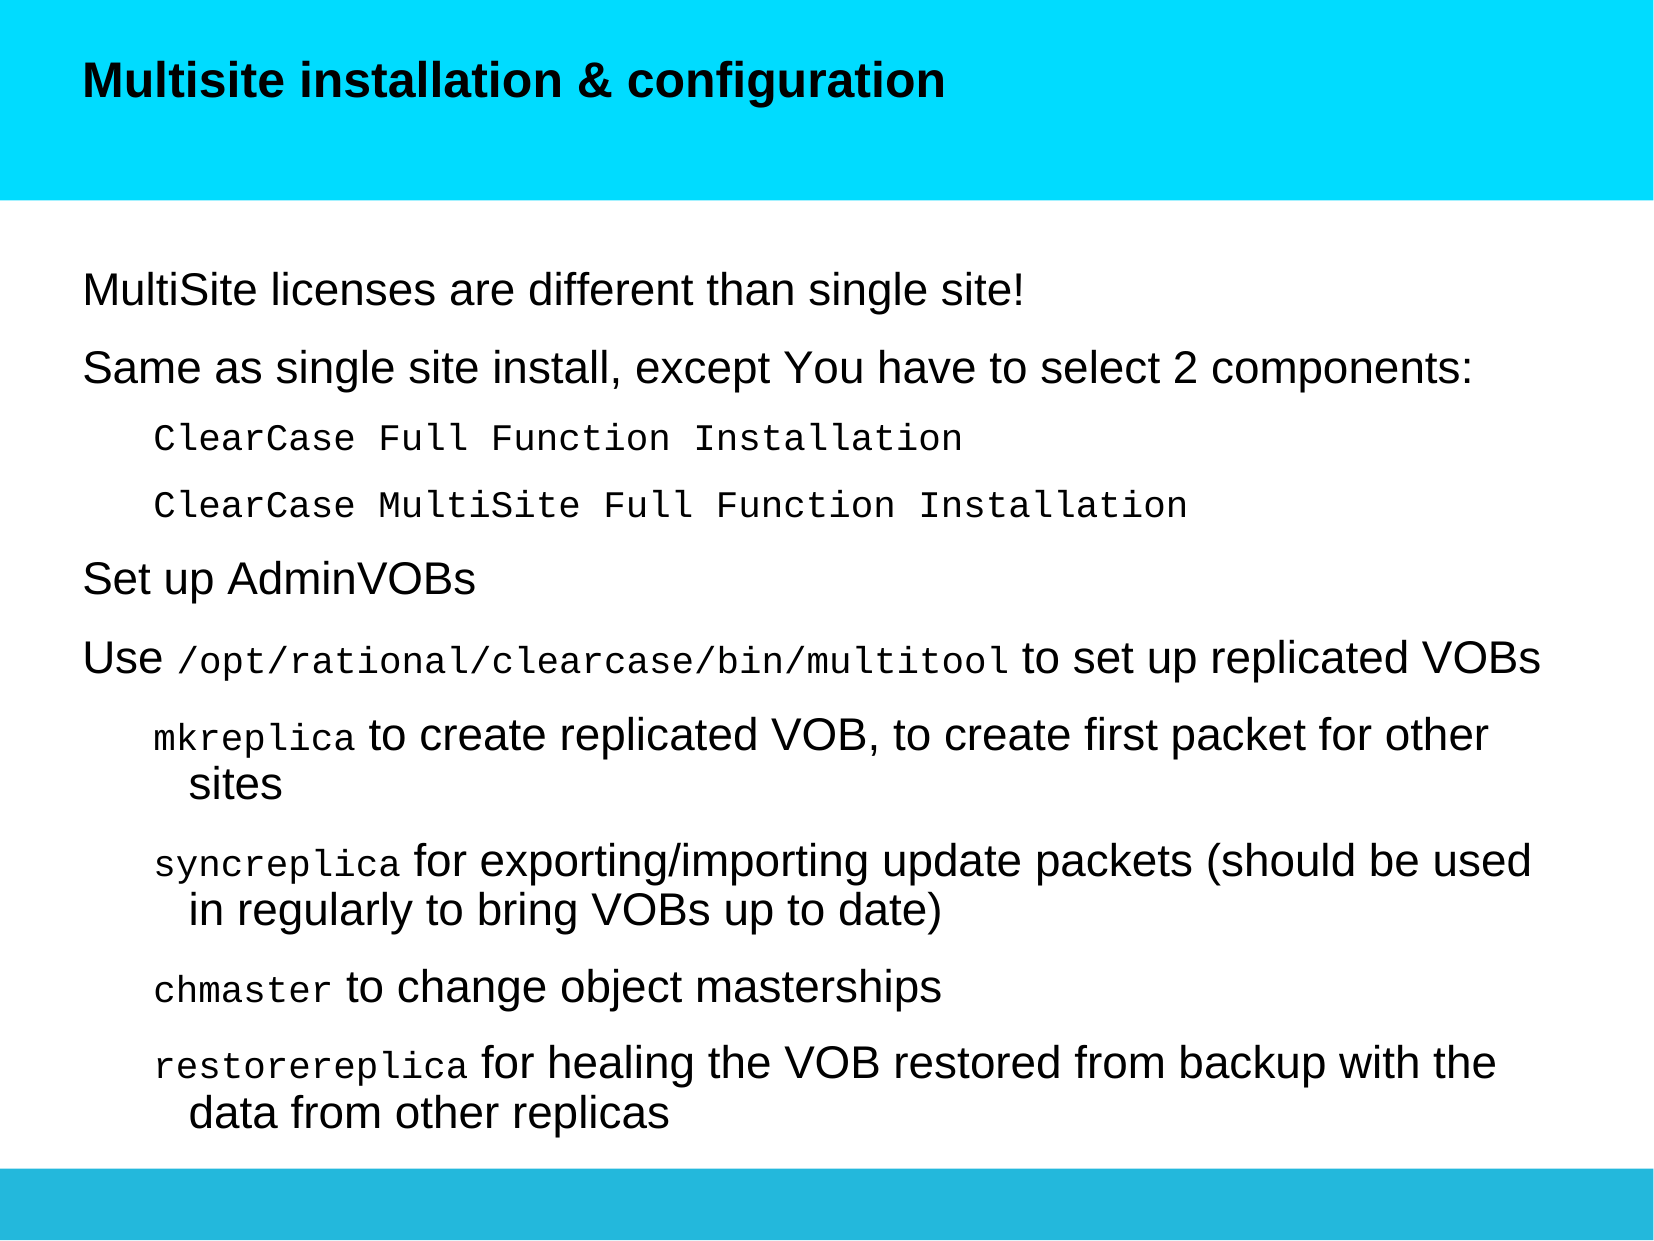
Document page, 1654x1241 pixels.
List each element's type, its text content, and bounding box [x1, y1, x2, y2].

list MultiSite licenses are different than single site! Same as single site install, except You have to select 2 components: ClearCase Full Function Installation ClearCase MultiSite Full Function Installation Set up AdminVOBs Use /opt/rational/clearcase/bin/multitool to set up replicated VOBs mkreplica to create replicated VOB, to create first packet for other sites syncreplica for exporting/importing update packets (should be used in regularly to bring VOBs up to date) chmaster to change object masterships restorereplica for healing the VOB restored from backup with the data from other replicas [82, 266, 1580, 1141]
title Multisite installation & configuration [82, 34, 1130, 122]
picture [0, 201, 1654, 1168]
